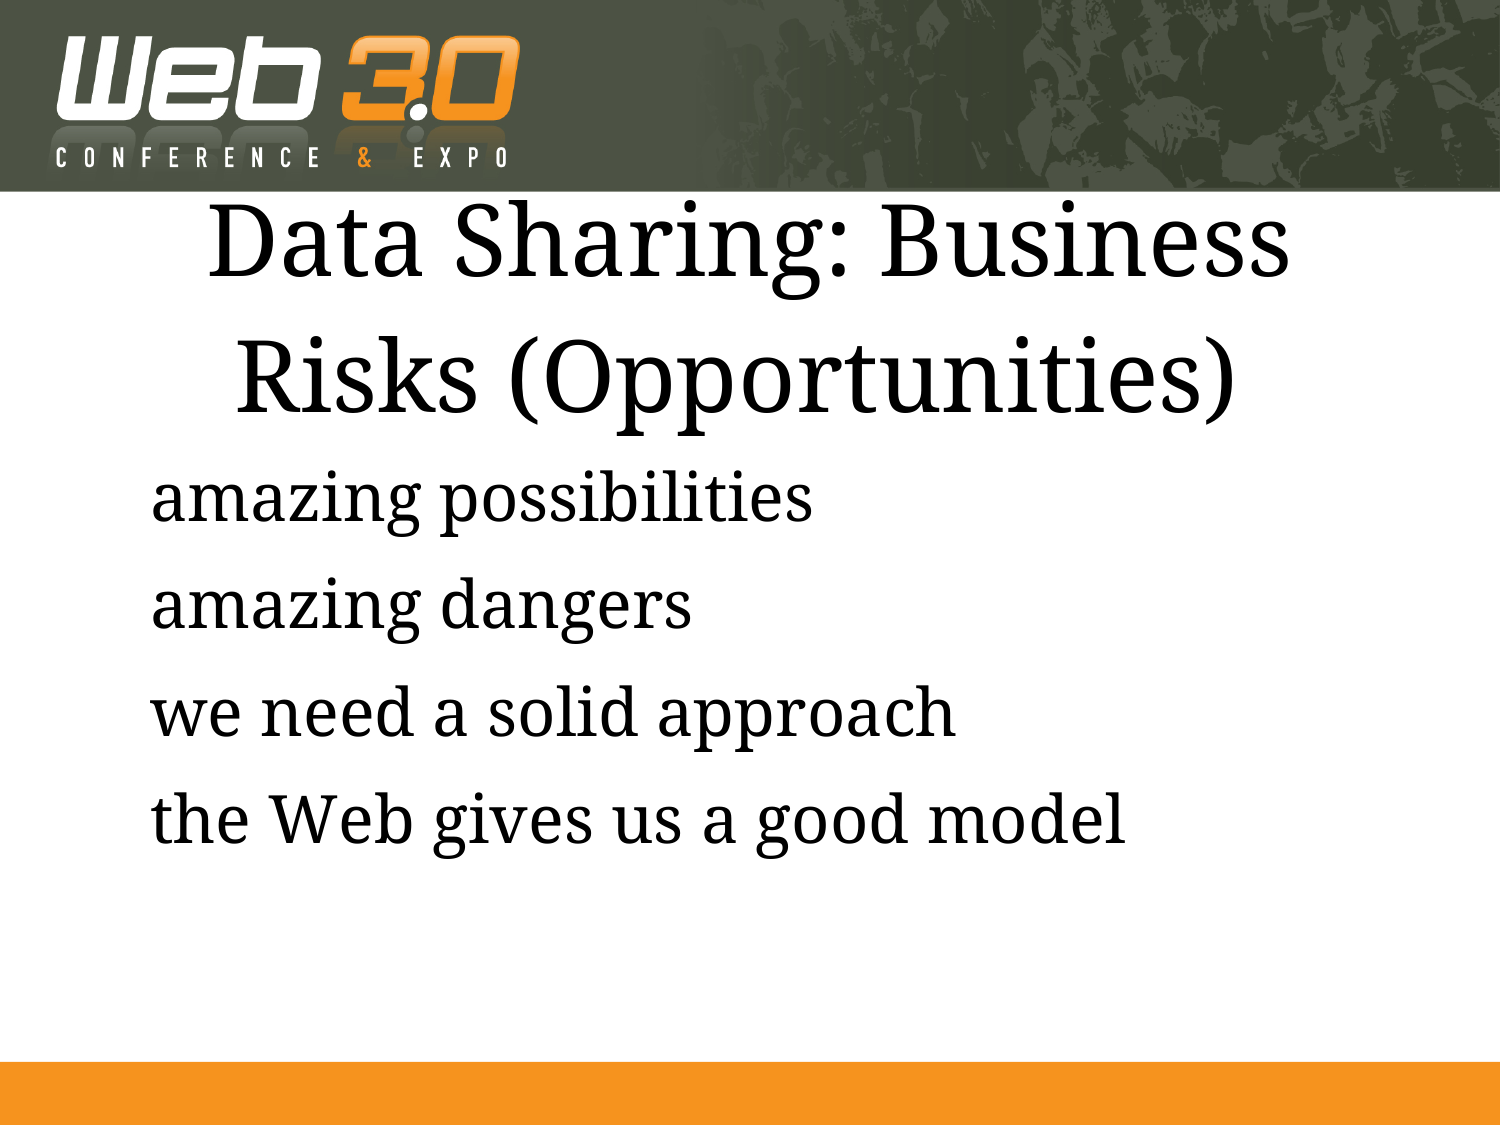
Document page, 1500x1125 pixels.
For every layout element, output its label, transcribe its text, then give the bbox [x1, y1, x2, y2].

title Data Sharing: Business Risks (Opportunities) [112, 197, 1388, 413]
picture [0, 0, 1500, 1125]
list amazing possibilities amazing dangers we need a solid approach the Web gives us a good model [150, 449, 1426, 1125]
